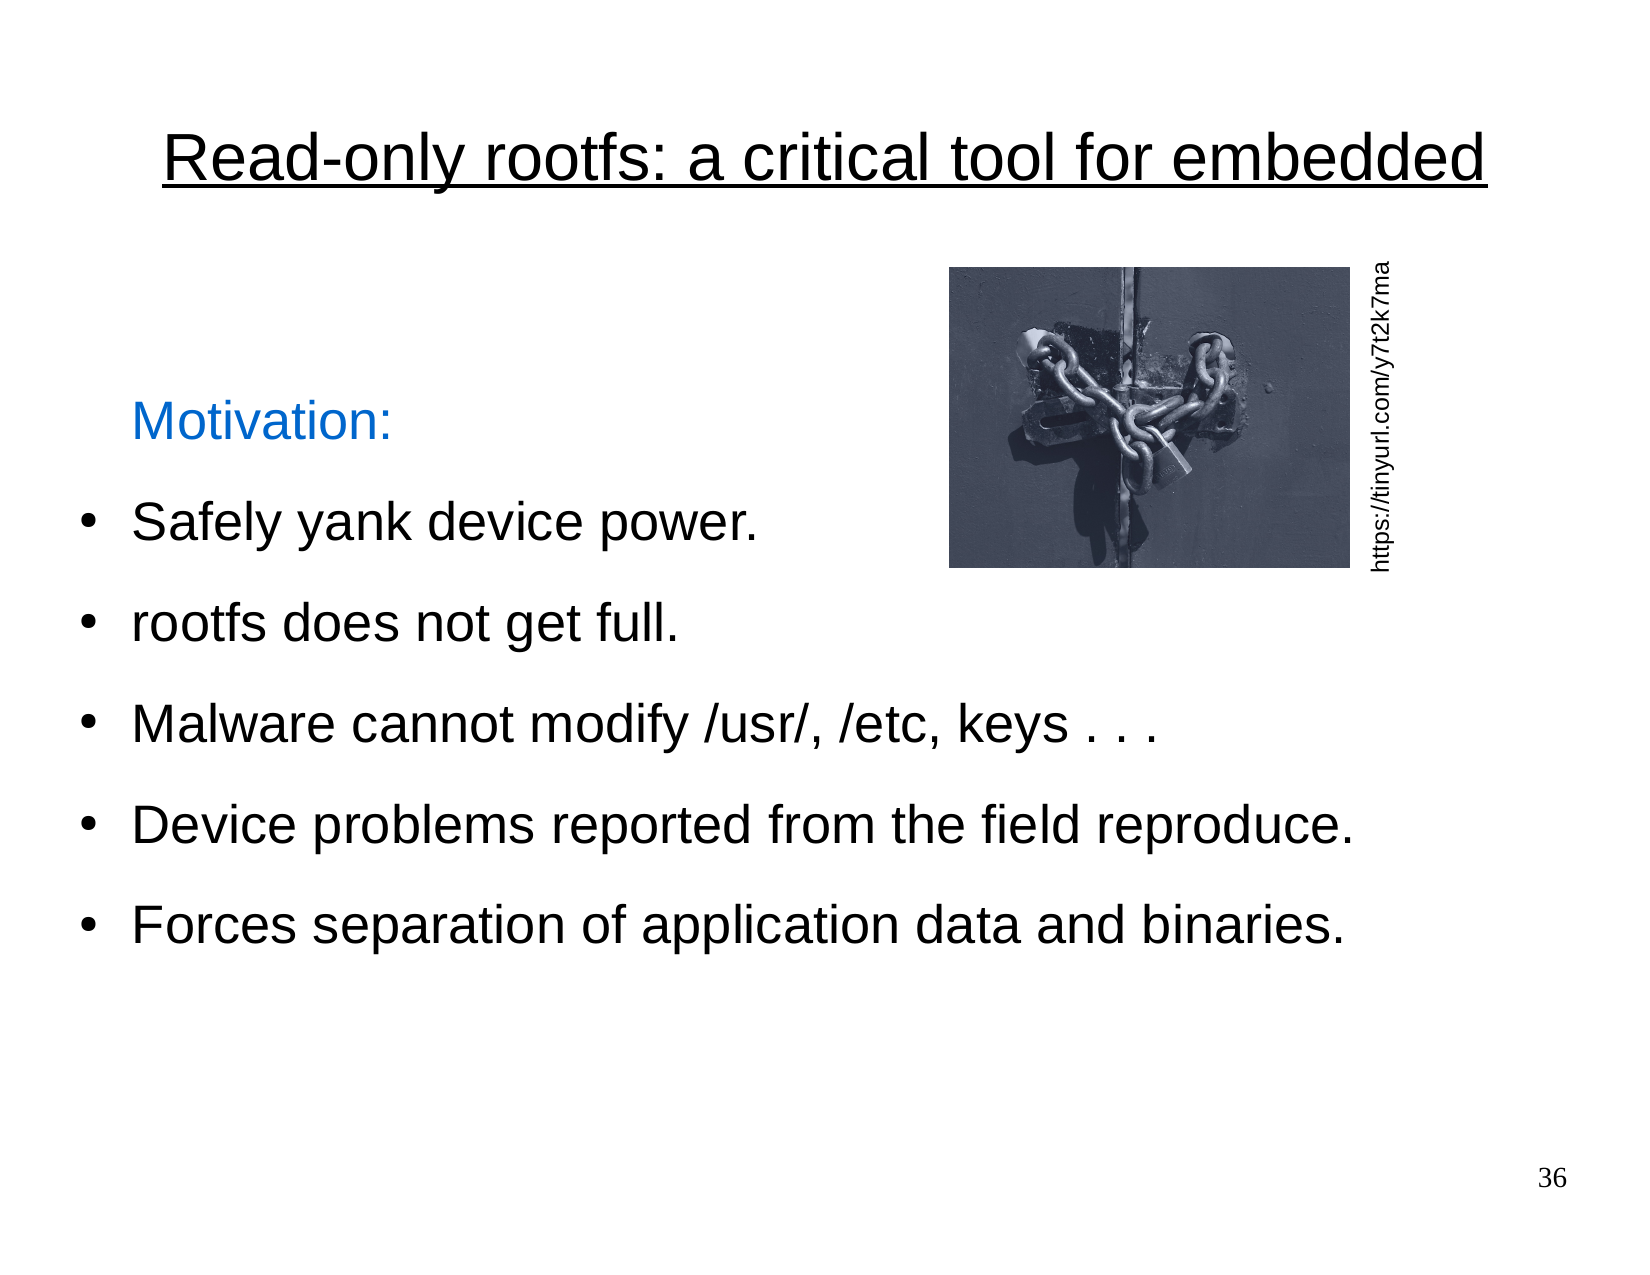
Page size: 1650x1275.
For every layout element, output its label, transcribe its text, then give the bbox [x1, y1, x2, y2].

list Motivation: Safely yank device power. rootfs does not get full. Malware cannot modify /usr/, /etc, keys . . . Device problems reported from the field reproduce. Forces separation of application data and binaries. [60, 390, 1358, 956]
text_box https://tinyurl.com/y7t2k7ma [1358, 246, 1402, 589]
picture [949, 267, 1350, 568]
title Read-only rootfs: a critical tool for embedded [82, 50, 1568, 264]
